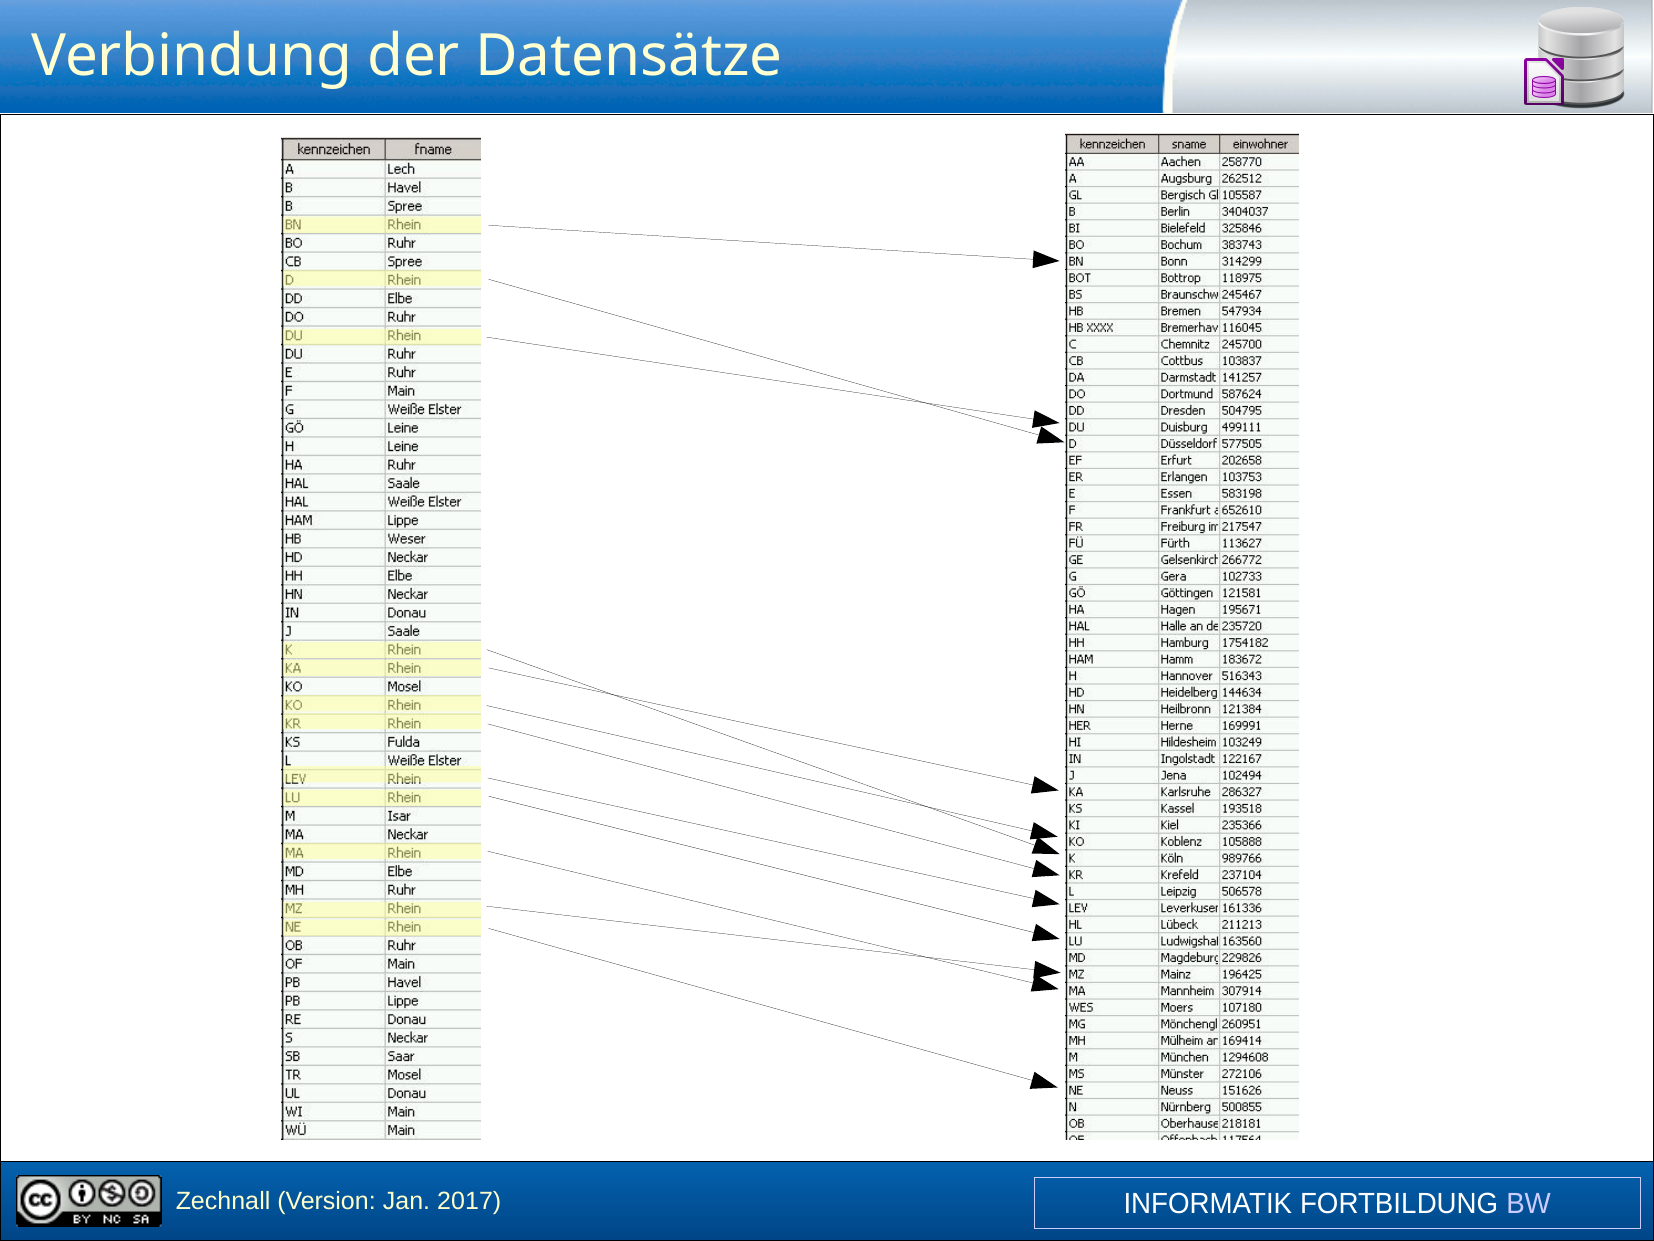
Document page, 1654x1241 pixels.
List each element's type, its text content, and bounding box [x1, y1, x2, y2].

text_box [283, 269, 481, 287]
text_box [283, 766, 481, 783]
picture [281, 137, 481, 1140]
text_box [283, 328, 481, 346]
title Verbindung der Datensätze [31, 14, 1151, 92]
text_box [283, 789, 481, 806]
picture [0, 0, 1654, 113]
text_box [283, 842, 481, 860]
text_box [283, 901, 481, 936]
text_box [283, 695, 481, 730]
picture [1065, 133, 1299, 1140]
text_box [283, 641, 481, 676]
picture [16, 1175, 162, 1227]
text_box [283, 216, 481, 233]
